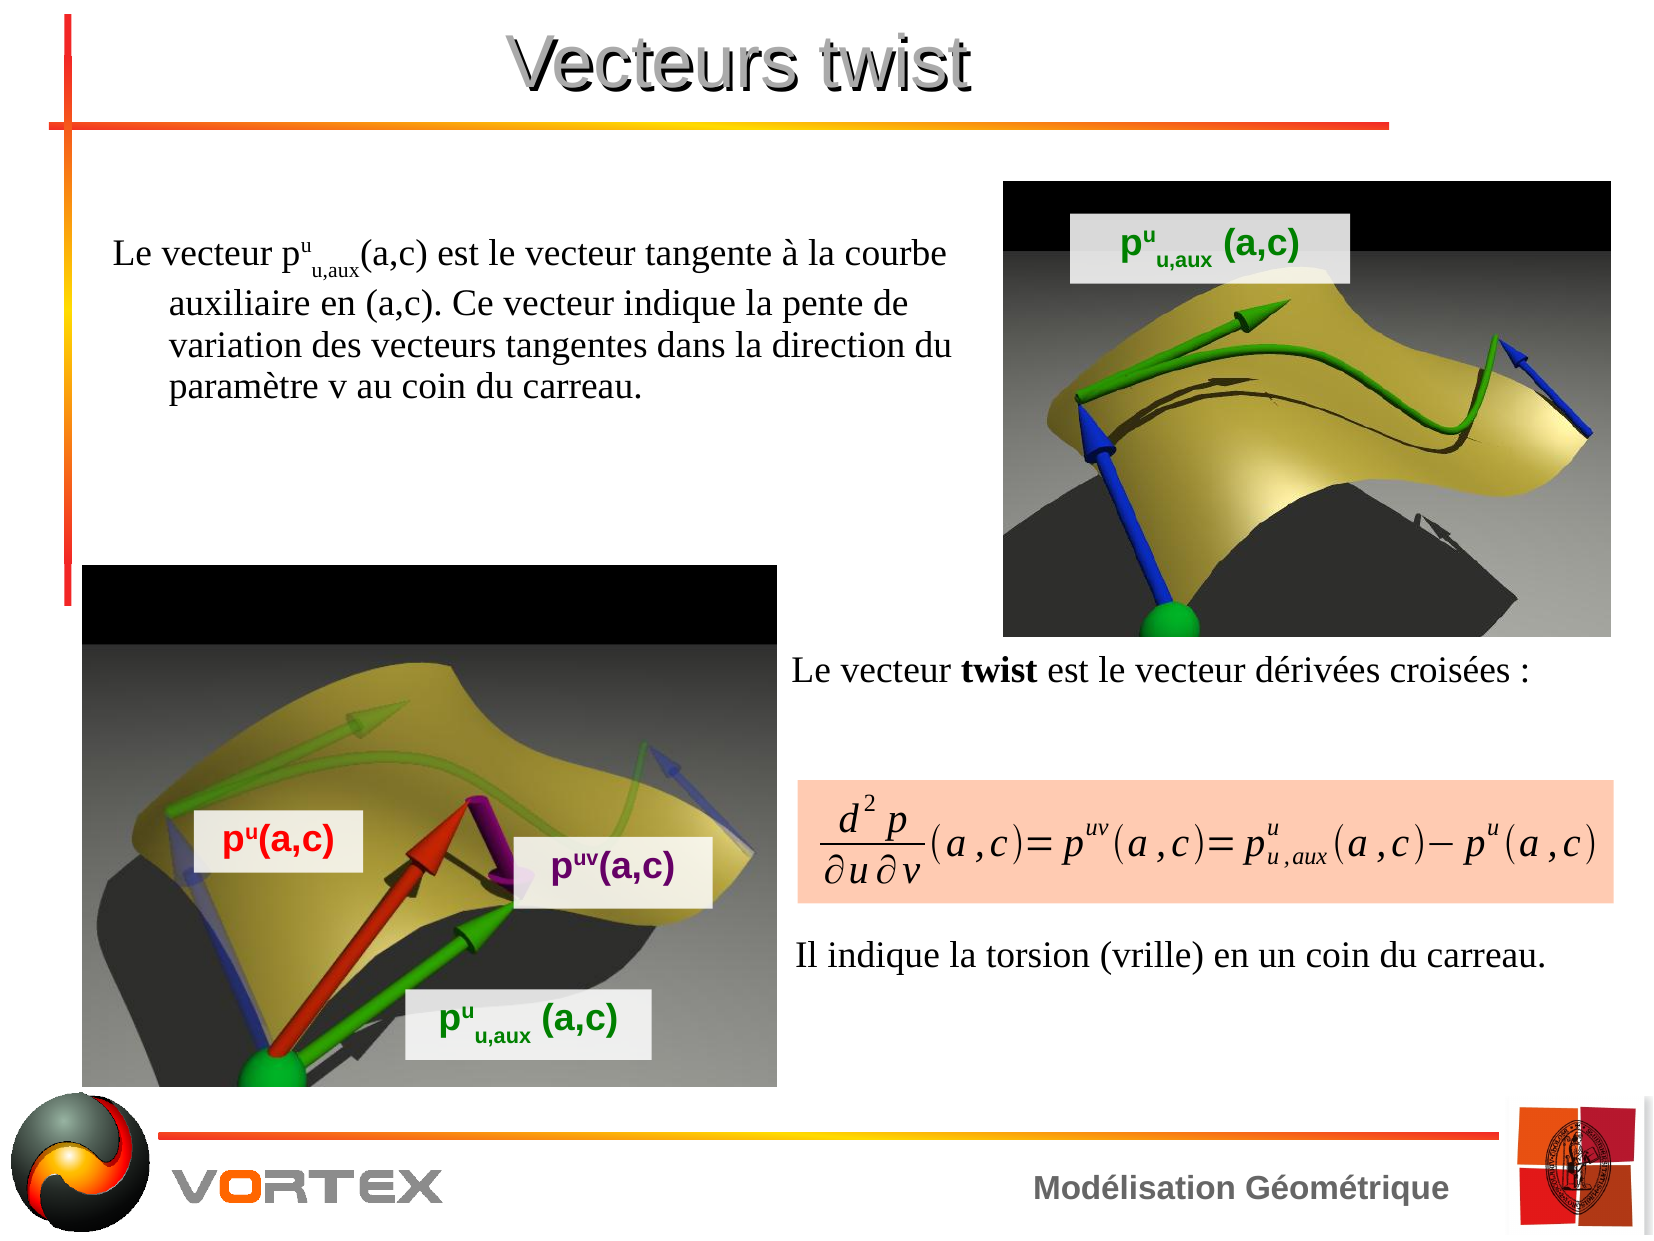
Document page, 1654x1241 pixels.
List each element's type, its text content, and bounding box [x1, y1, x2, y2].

list Le vecteur puu,aux(a,c) est le vecteur tangente à la courbe auxiliaire en (a,c). Ce vecteur indique la pente de variation des vecteurs tangentes dans la direction du paramètre v au coin du carreau. Le vecteur twist est le vecteur dérivées croisées : Il indique la torsion (vrille) en un coin du carreau. [112, 160, 1640, 1124]
picture [11, 1092, 443, 1232]
picture [82, 565, 112, 1087]
text_box puu,aux (a,c) [405, 989, 652, 1060]
picture [1003, 181, 1611, 638]
chart [811, 789, 1604, 893]
text_box pu(a,c) [193, 810, 364, 873]
title Vecteurs twist [82, 4, 1392, 120]
picture [1505, 1096, 1653, 1235]
text_box puu,aux (a,c) [1070, 213, 1351, 284]
text_box puv(a,c) [513, 836, 713, 909]
